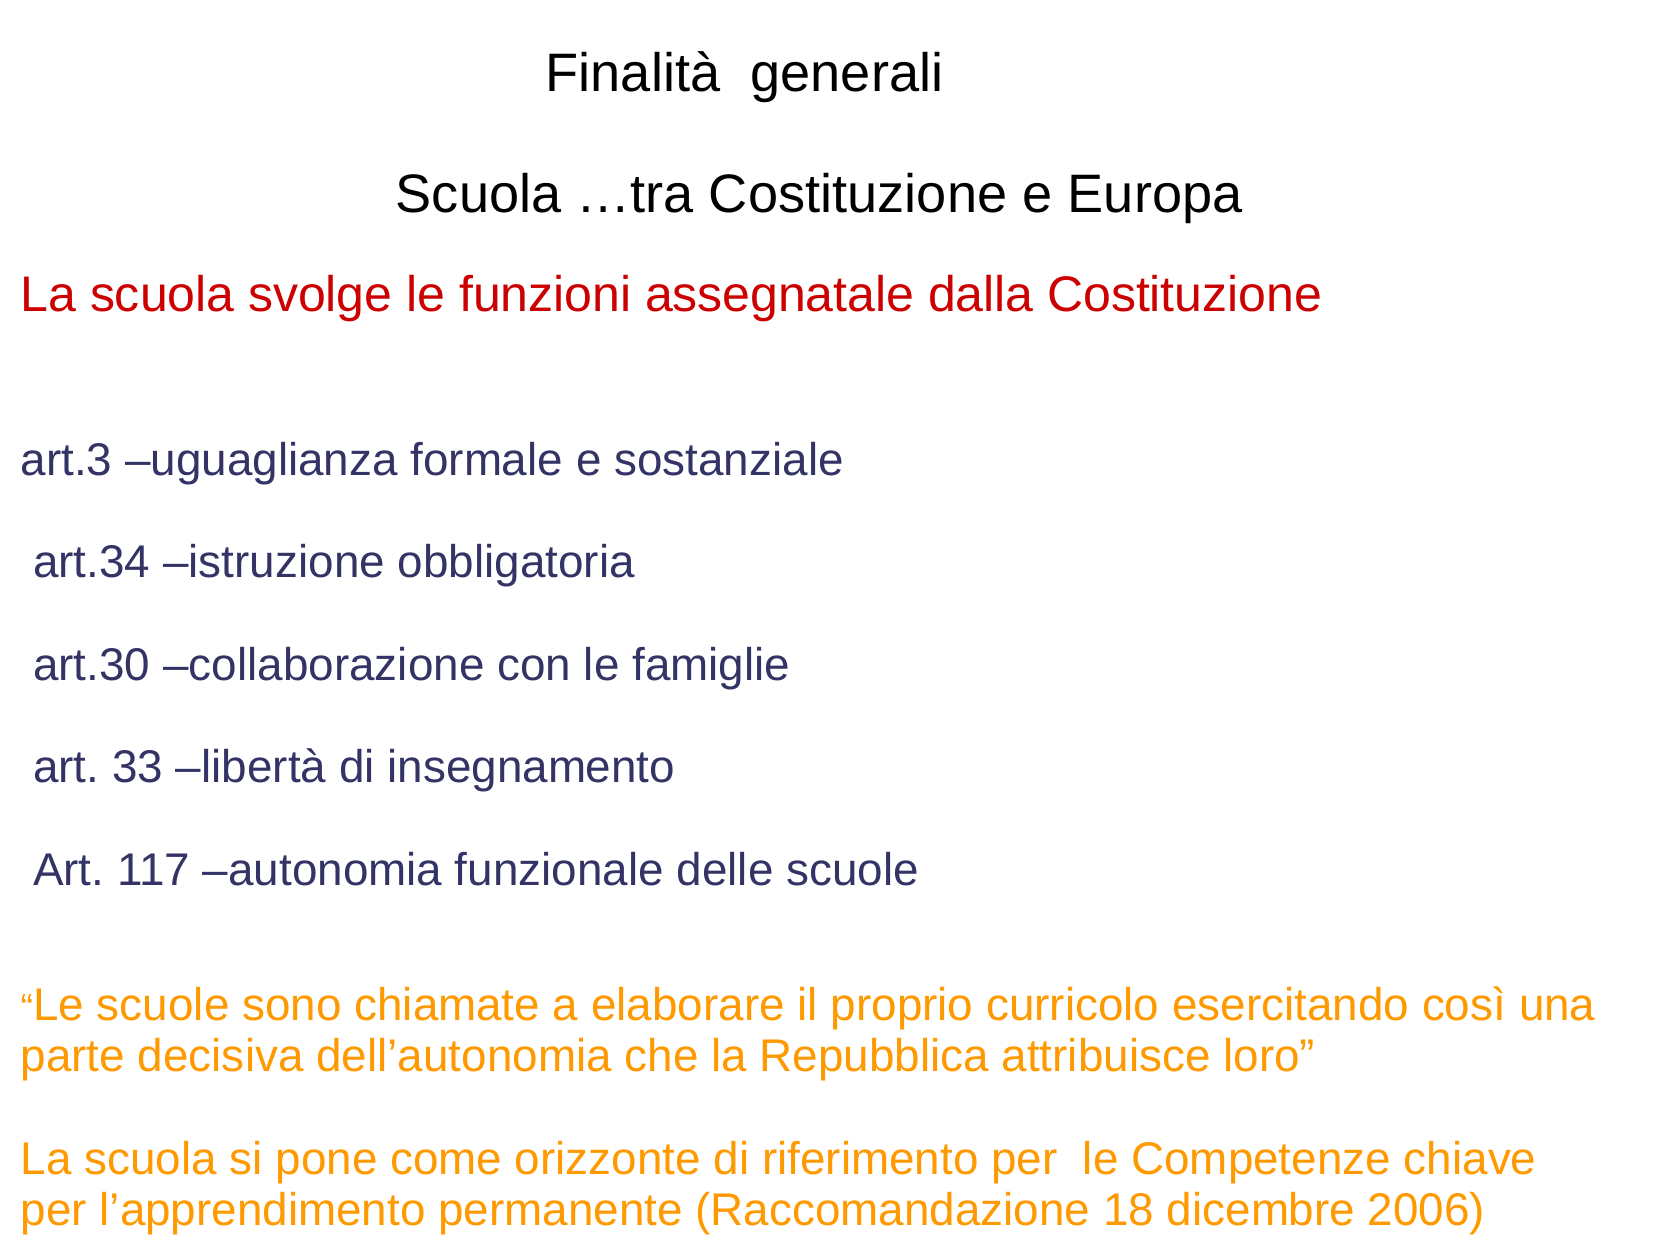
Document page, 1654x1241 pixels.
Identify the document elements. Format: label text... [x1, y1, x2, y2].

text_box Finalità generali Scuola …tra Costituzione e Europa La scuola svolge le funzioni assegnatale dalla Costituzione art.3 –uguaglianza formale e sostanziale art.34 –istruzione obbligatoria art.30 –collaborazione con le famiglie art. 33 –libertà di insegnamento Art. 117 –autonomia funzionale delle scuole “Le scuole sono chiamate a elaborare il proprio curricolo esercitando così una parte decisiva dell’autonomia che la Repubblica attribuisce loro” La scuola si pone come orizzonte di riferimento per le Competenze chiave per l’apprendimento permanente (Raccomandazione 18 dicembre 2006) [5, 35, 1630, 1240]
